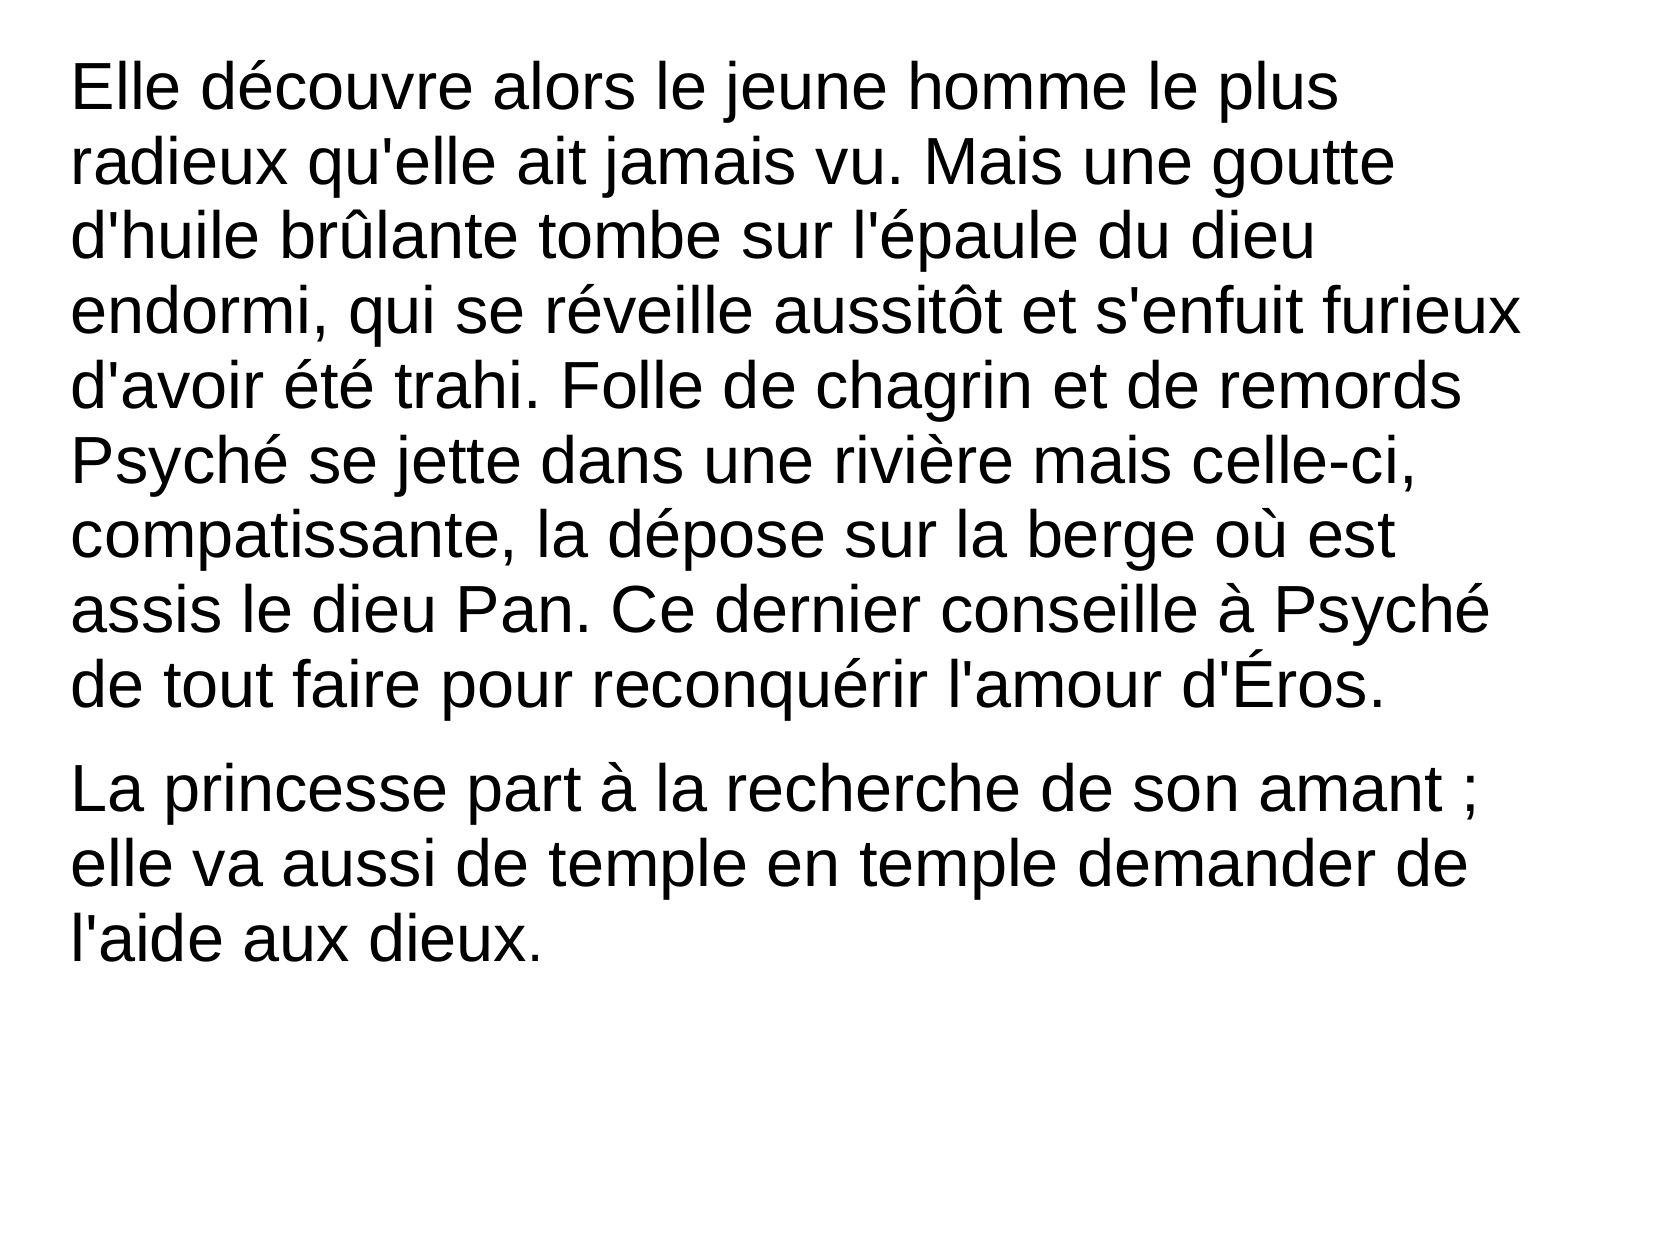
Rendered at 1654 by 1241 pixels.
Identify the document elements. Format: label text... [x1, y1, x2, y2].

list Elle découvre alors le jeune homme le plus radieux qu'elle ait jamais vu. Mais une goutte d'huile brûlante tombe sur l'épaule du dieu endormi, qui se réveille aussitôt et s'enfuit furieux d'avoir été trahi. Folle de chagrin et de remords Psyché se jette dans une rivière mais celle-ci, compatissante, la dépose sur la berge où est assis le dieu Pan. Ce dernier conseille à Psyché de tout faire pour reconquérir l'amour d'Éros. La princesse part à la recherche de son amant ; elle va aussi de temple en temple demander de l'aide aux dieux. [70, 48, 1560, 1099]
